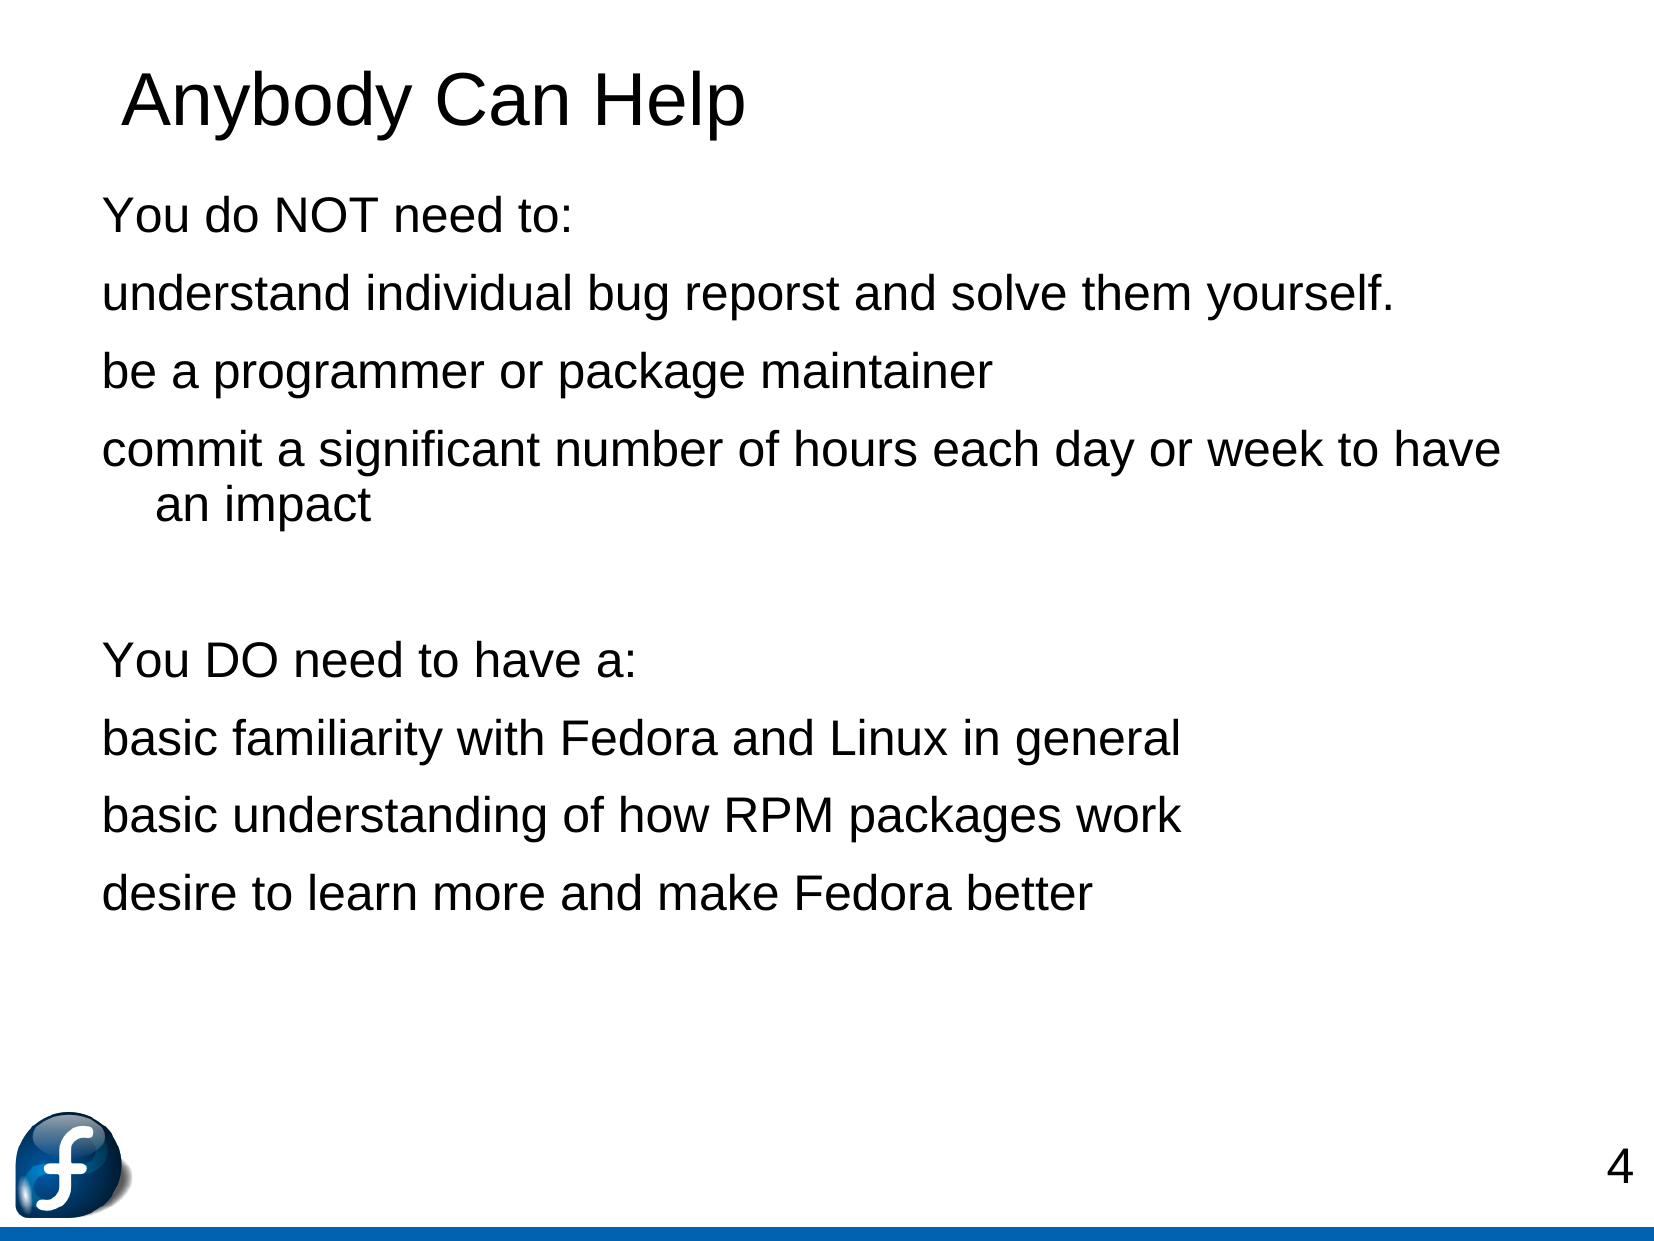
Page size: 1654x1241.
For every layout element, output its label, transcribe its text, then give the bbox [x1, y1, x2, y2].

picture [11, 1105, 133, 1227]
text_box <number> [1406, 1137, 1635, 1201]
title Anybody Can Help [121, 37, 1533, 161]
list You do NOT need to: understand individual bug reporst and solve them yourself. be a programmer or package maintainer commit a significant number of hours each day or week to have an impact You DO need to have a: basic familiarity with Fedora and Linux in general basic understanding of how RPM packages work desire to learn more and make Fedora better [83, 187, 1538, 1126]
